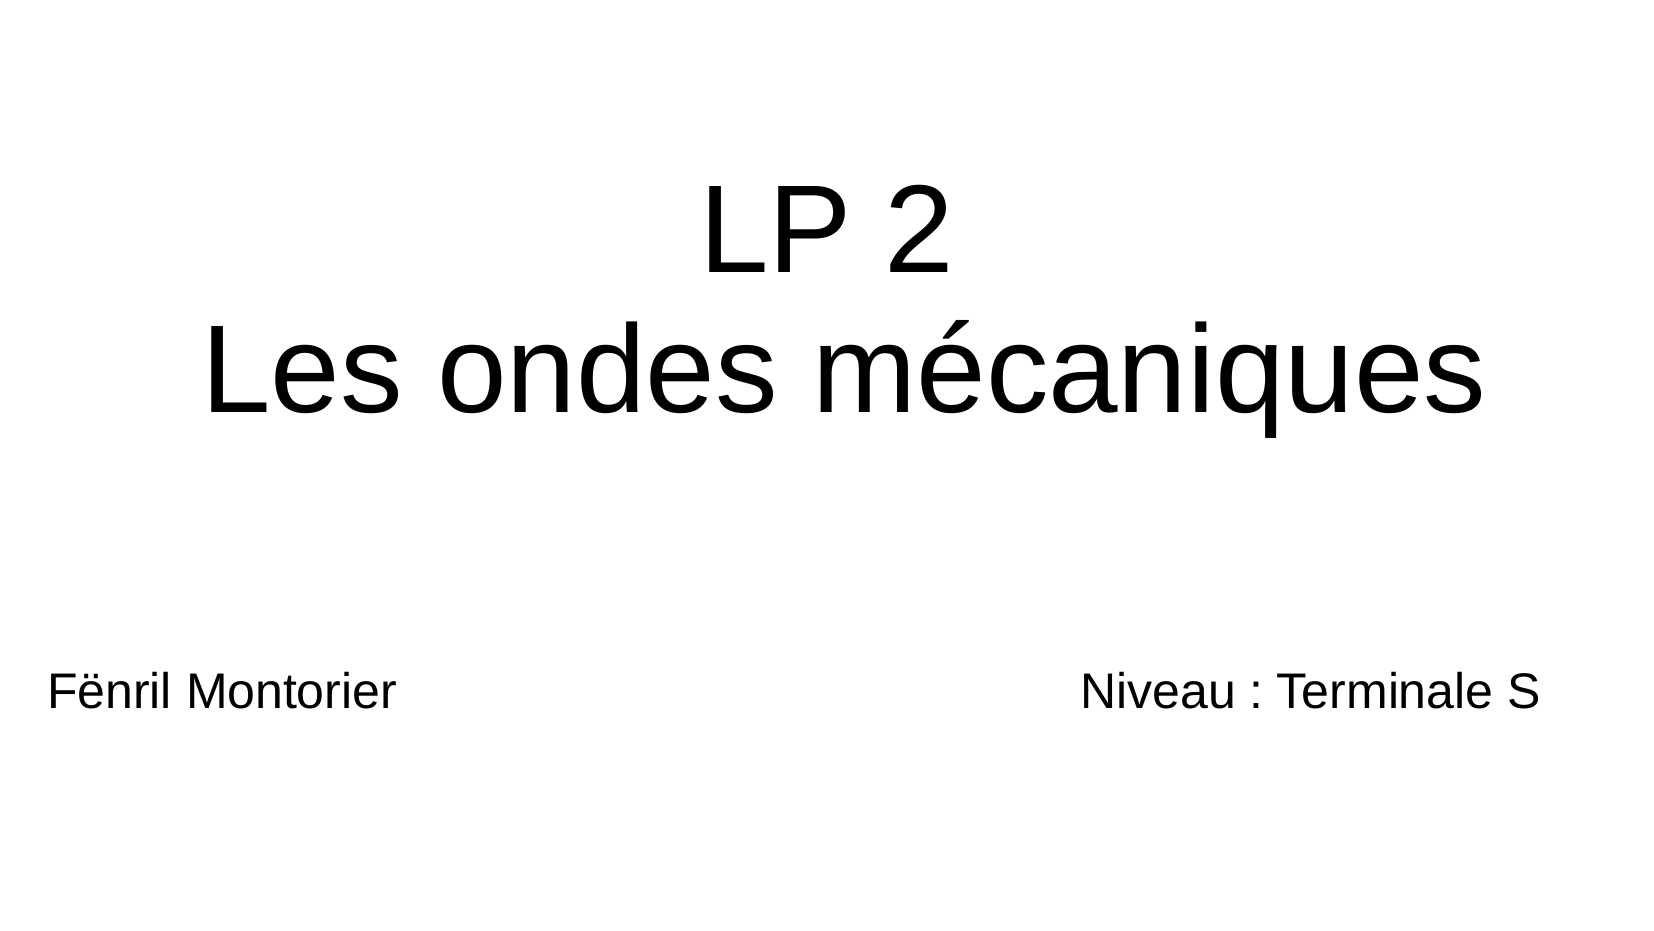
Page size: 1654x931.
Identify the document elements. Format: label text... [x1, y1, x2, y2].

subtitle Fënril Montorier Niveau : Terminale S [47, 625, 1571, 758]
title LP 2 Les ondes mécaniques [82, 159, 1571, 440]
